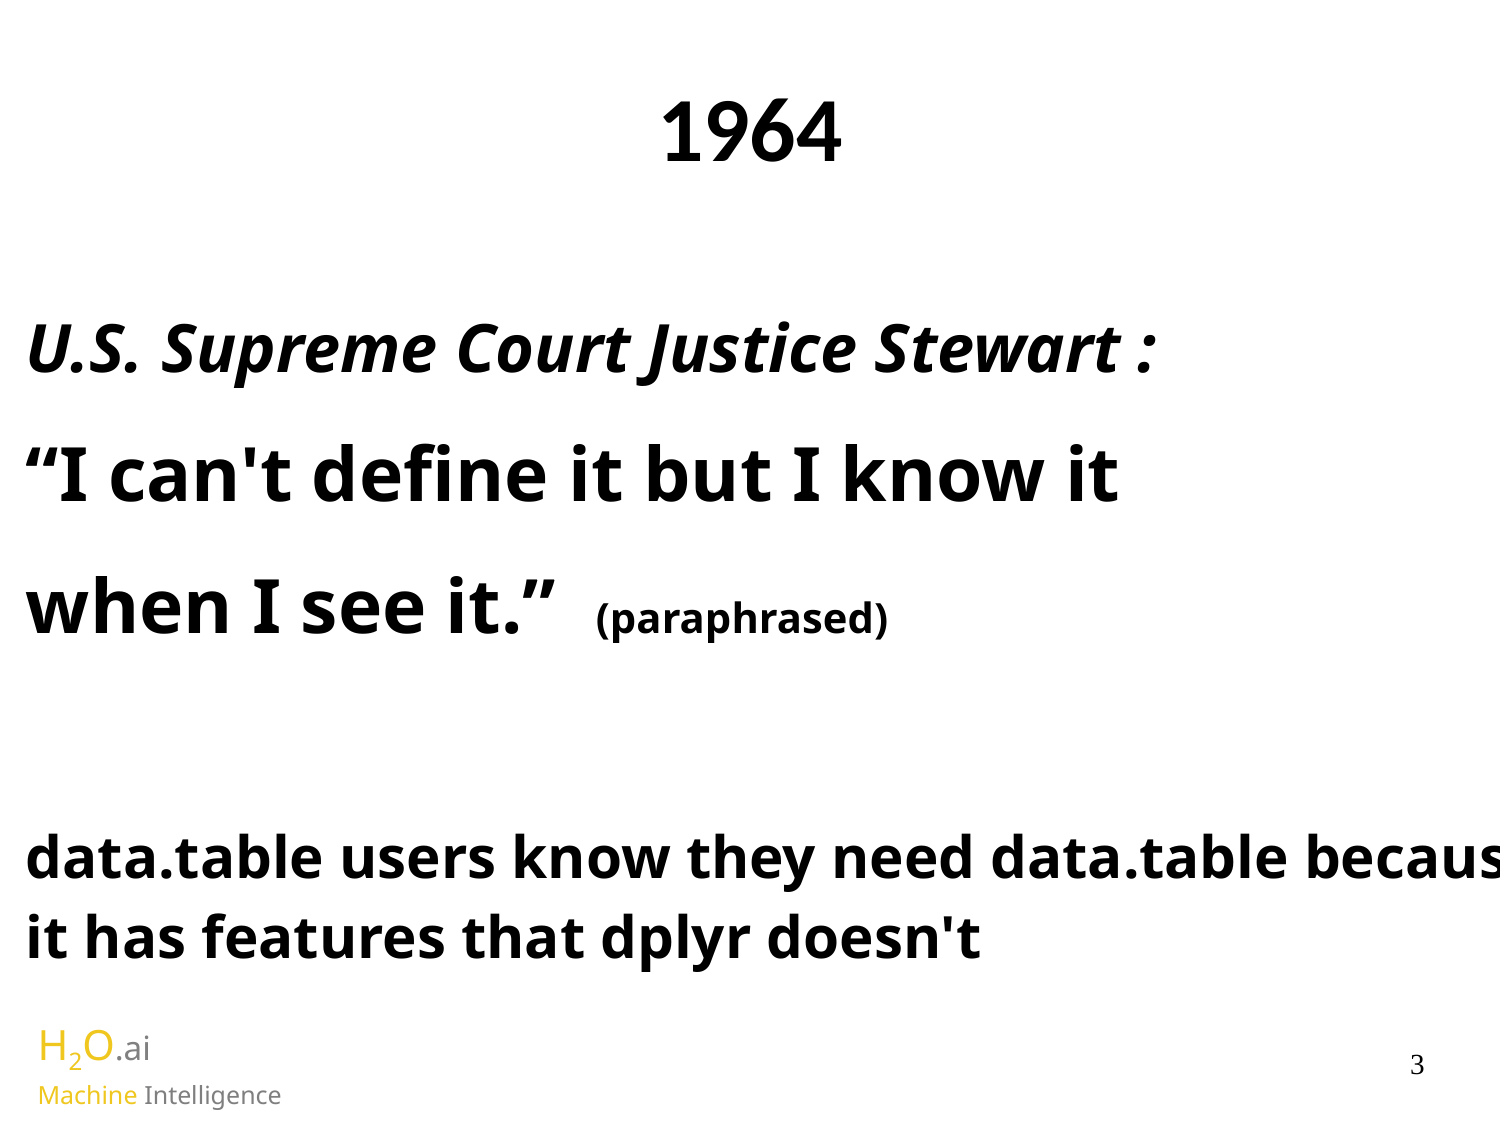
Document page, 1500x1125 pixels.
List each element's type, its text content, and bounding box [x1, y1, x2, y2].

list U.S. Supreme Court Justice Stewart : “I can't define it but I know it when I see it.” (paraphrased) data.table users know they need data.table because it has features that dplyr doesn't [30, 197, 1486, 1060]
title 1964 [75, 15, 1425, 197]
